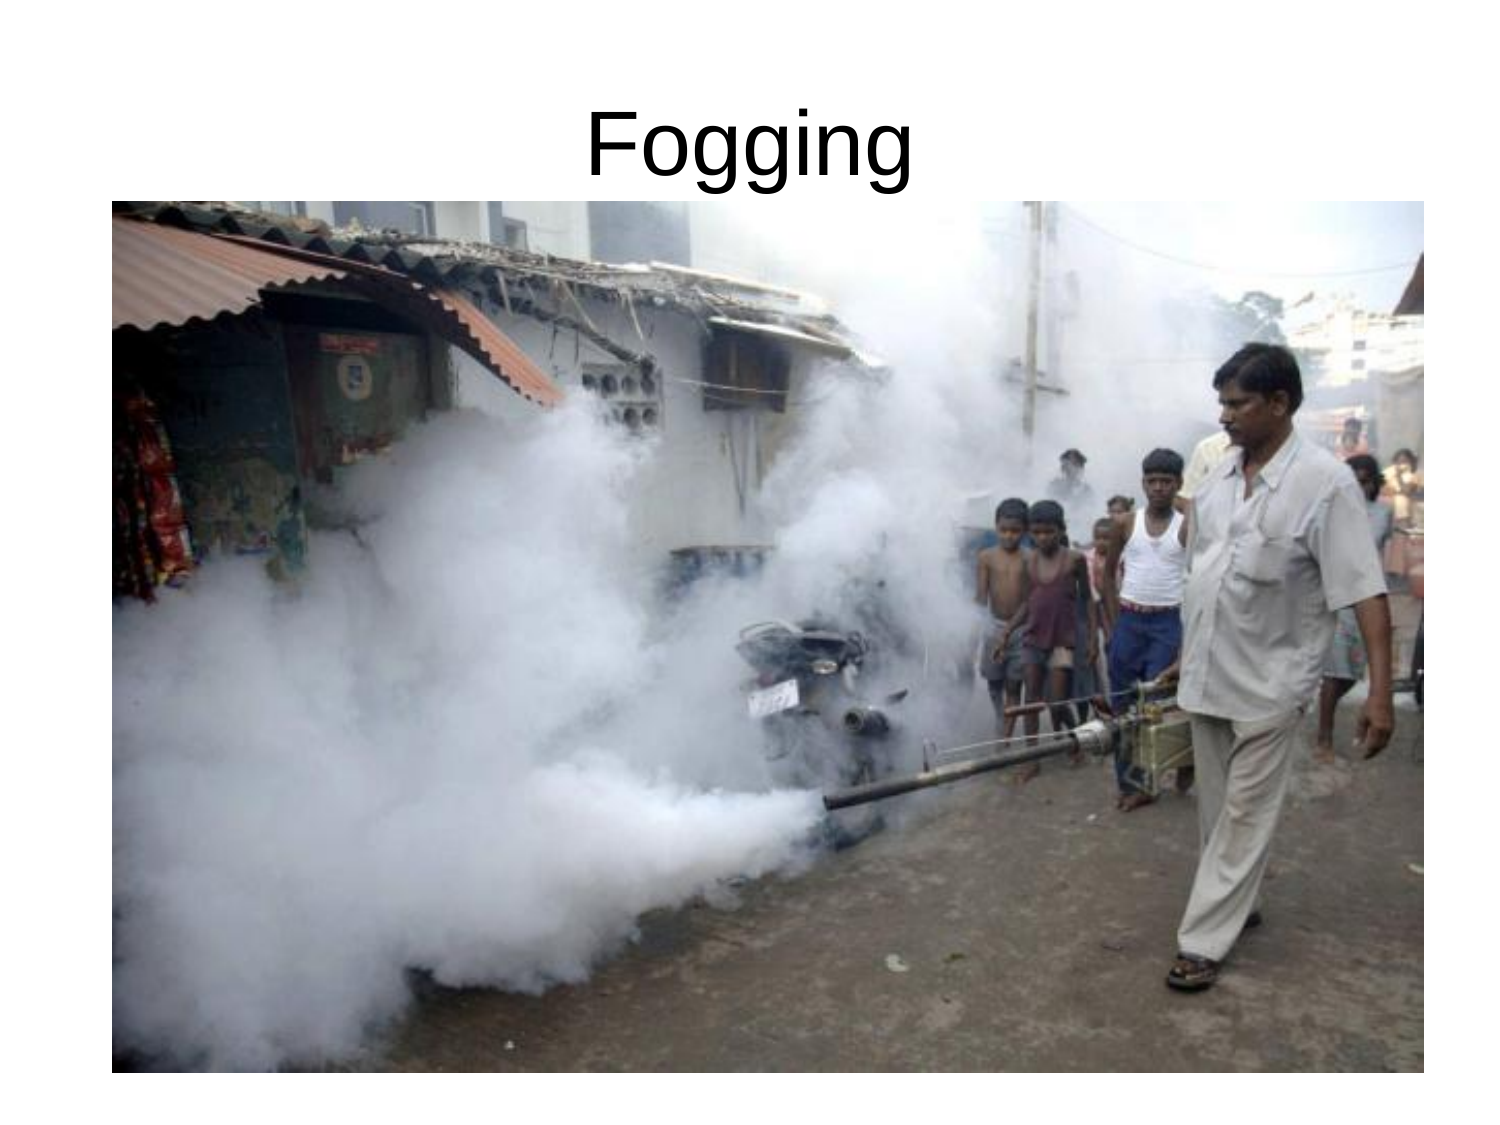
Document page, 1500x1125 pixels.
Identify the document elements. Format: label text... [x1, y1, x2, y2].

picture [112, 201, 1424, 1073]
title Fogging [75, 45, 1426, 233]
